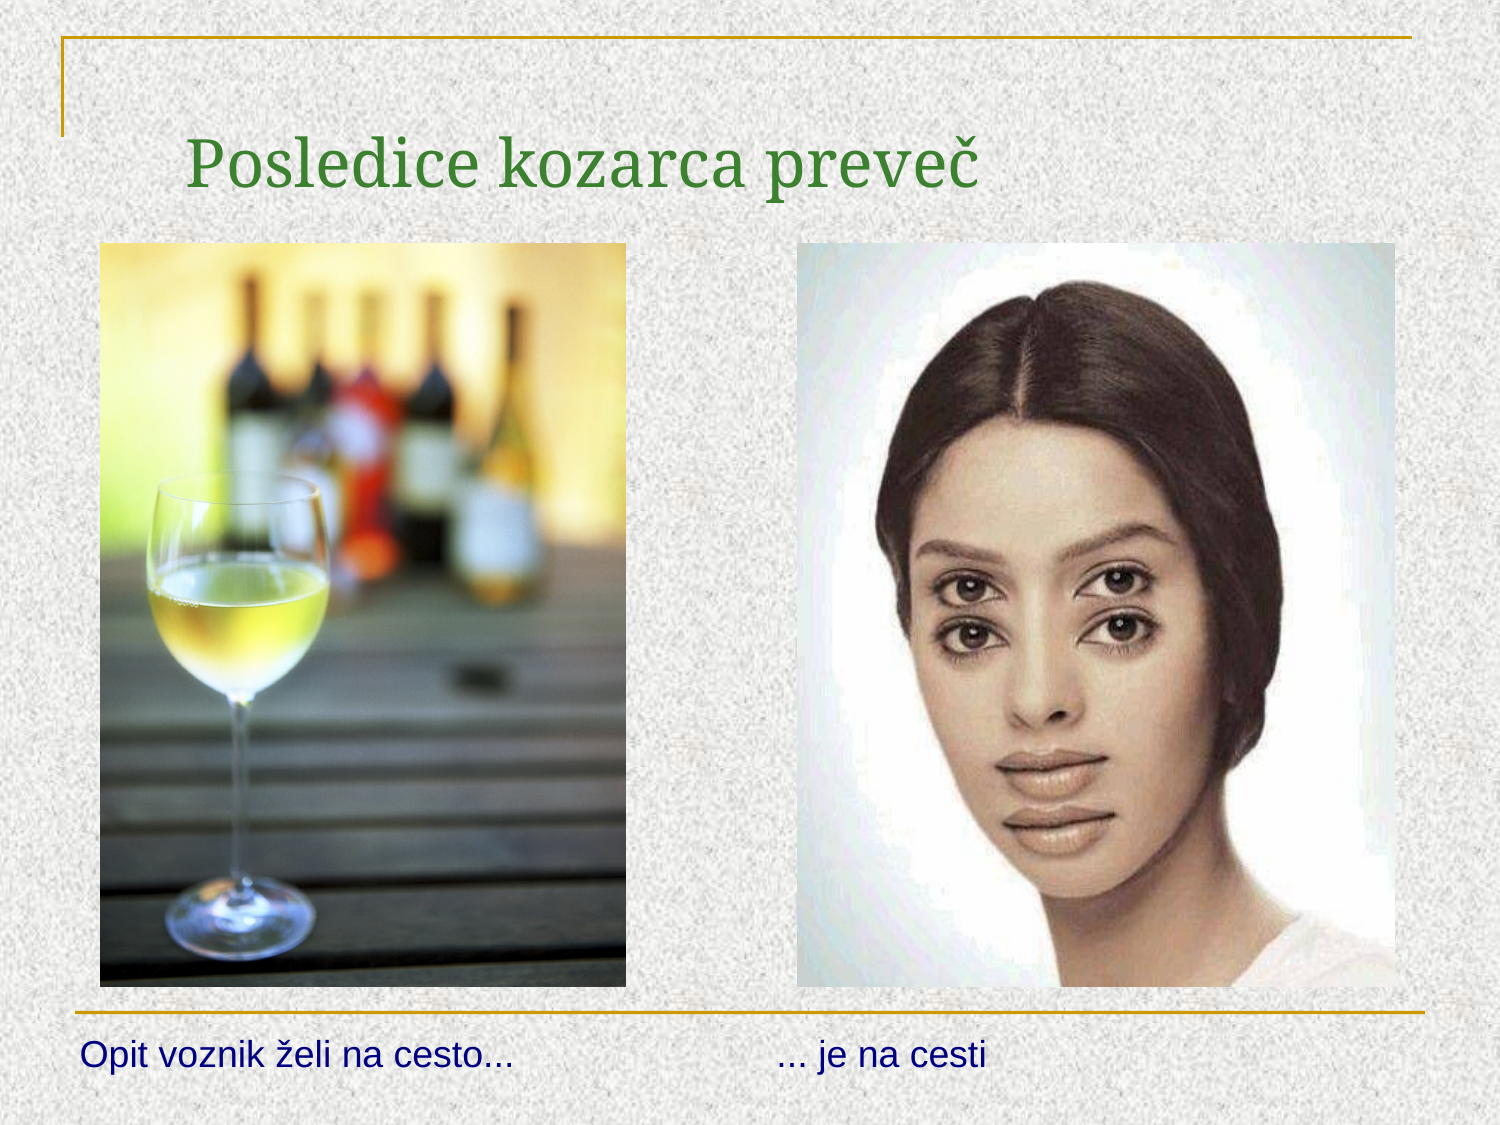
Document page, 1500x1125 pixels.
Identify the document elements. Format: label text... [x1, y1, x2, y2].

text_box Posledice kozarca preveč [171, 113, 1341, 209]
text_box Opit voznik želi na cesto... [64, 1023, 761, 1083]
picture [0, 0, 1500, 1125]
text_box ... je na cesti [761, 1023, 1294, 1083]
